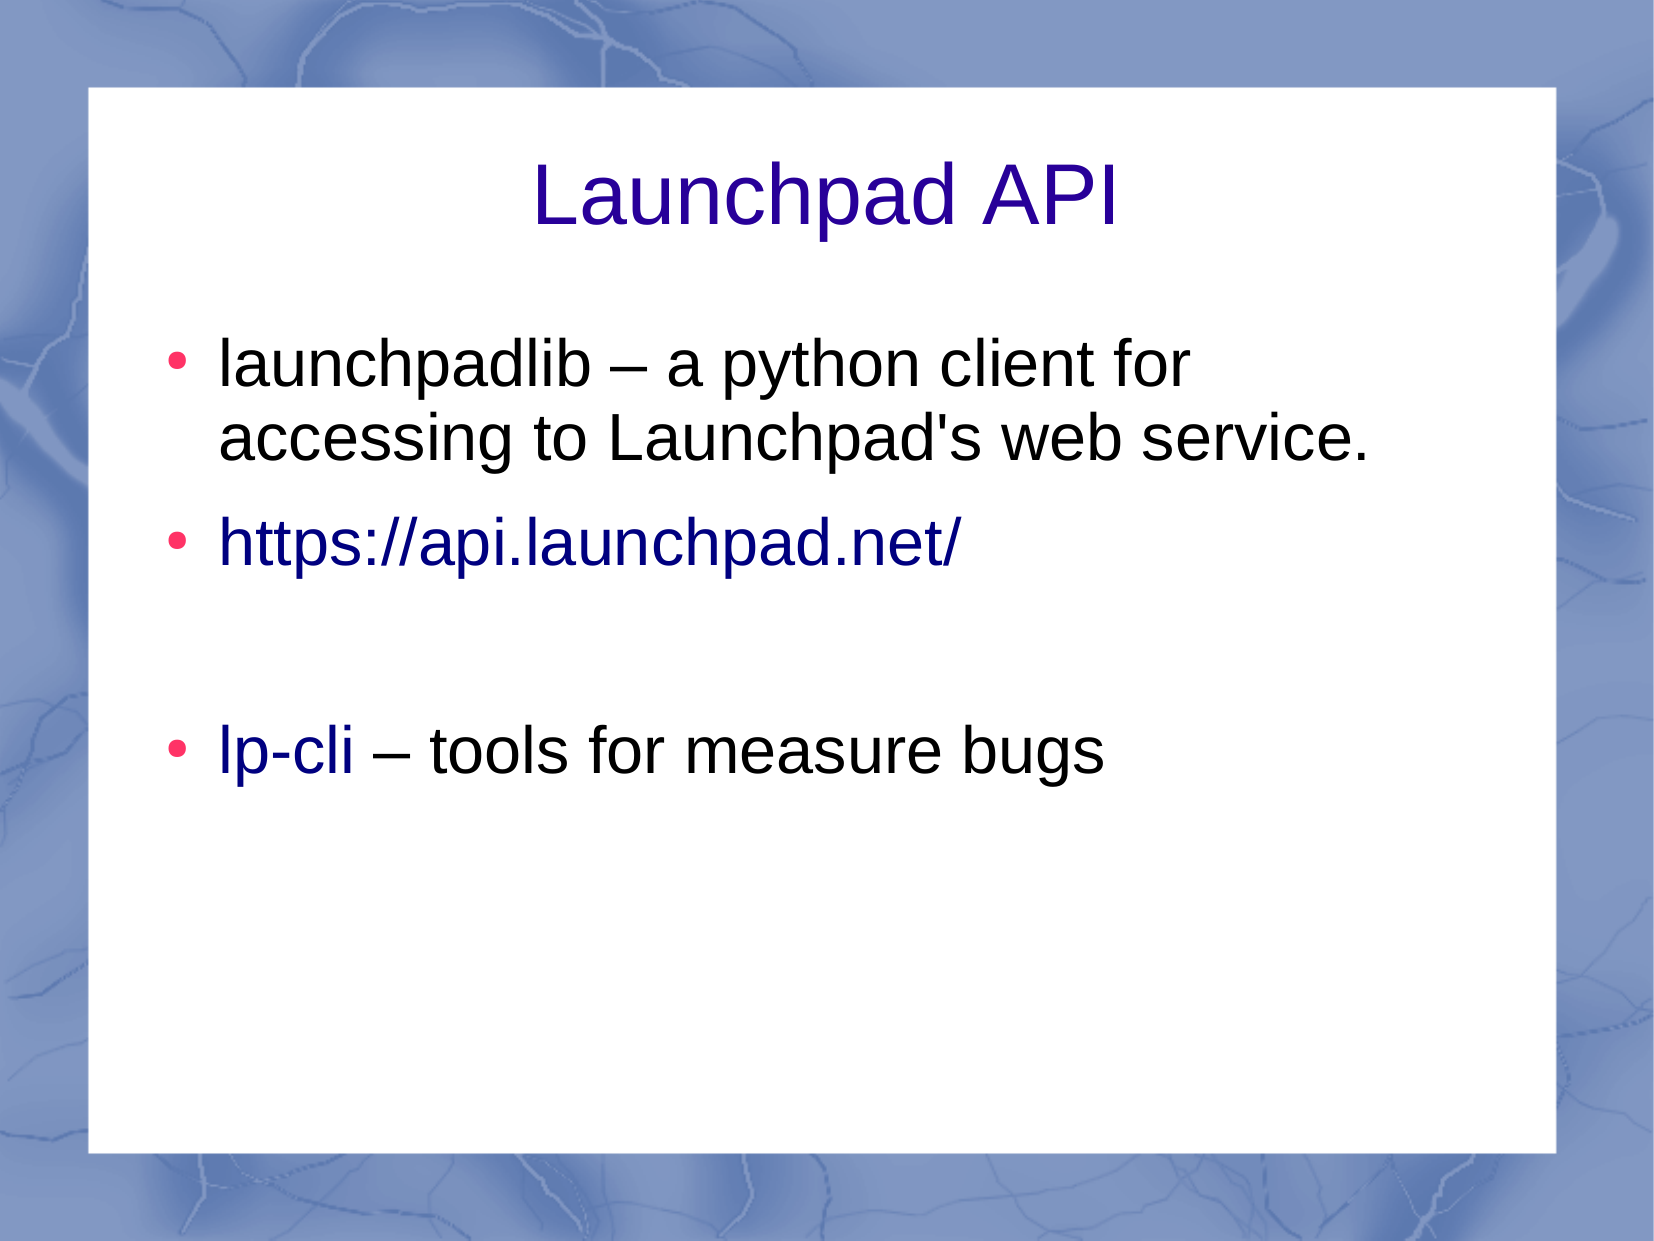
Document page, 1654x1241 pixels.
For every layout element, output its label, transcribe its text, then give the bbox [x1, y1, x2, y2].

list launchpadlib – a python client for accessing to Launchpad's web service. https://api.launchpad.net/ lp-cli – tools for measure bugs [147, 325, 1506, 1031]
title Launchpad API [118, 90, 1536, 298]
picture [0, 0, 1654, 1241]
